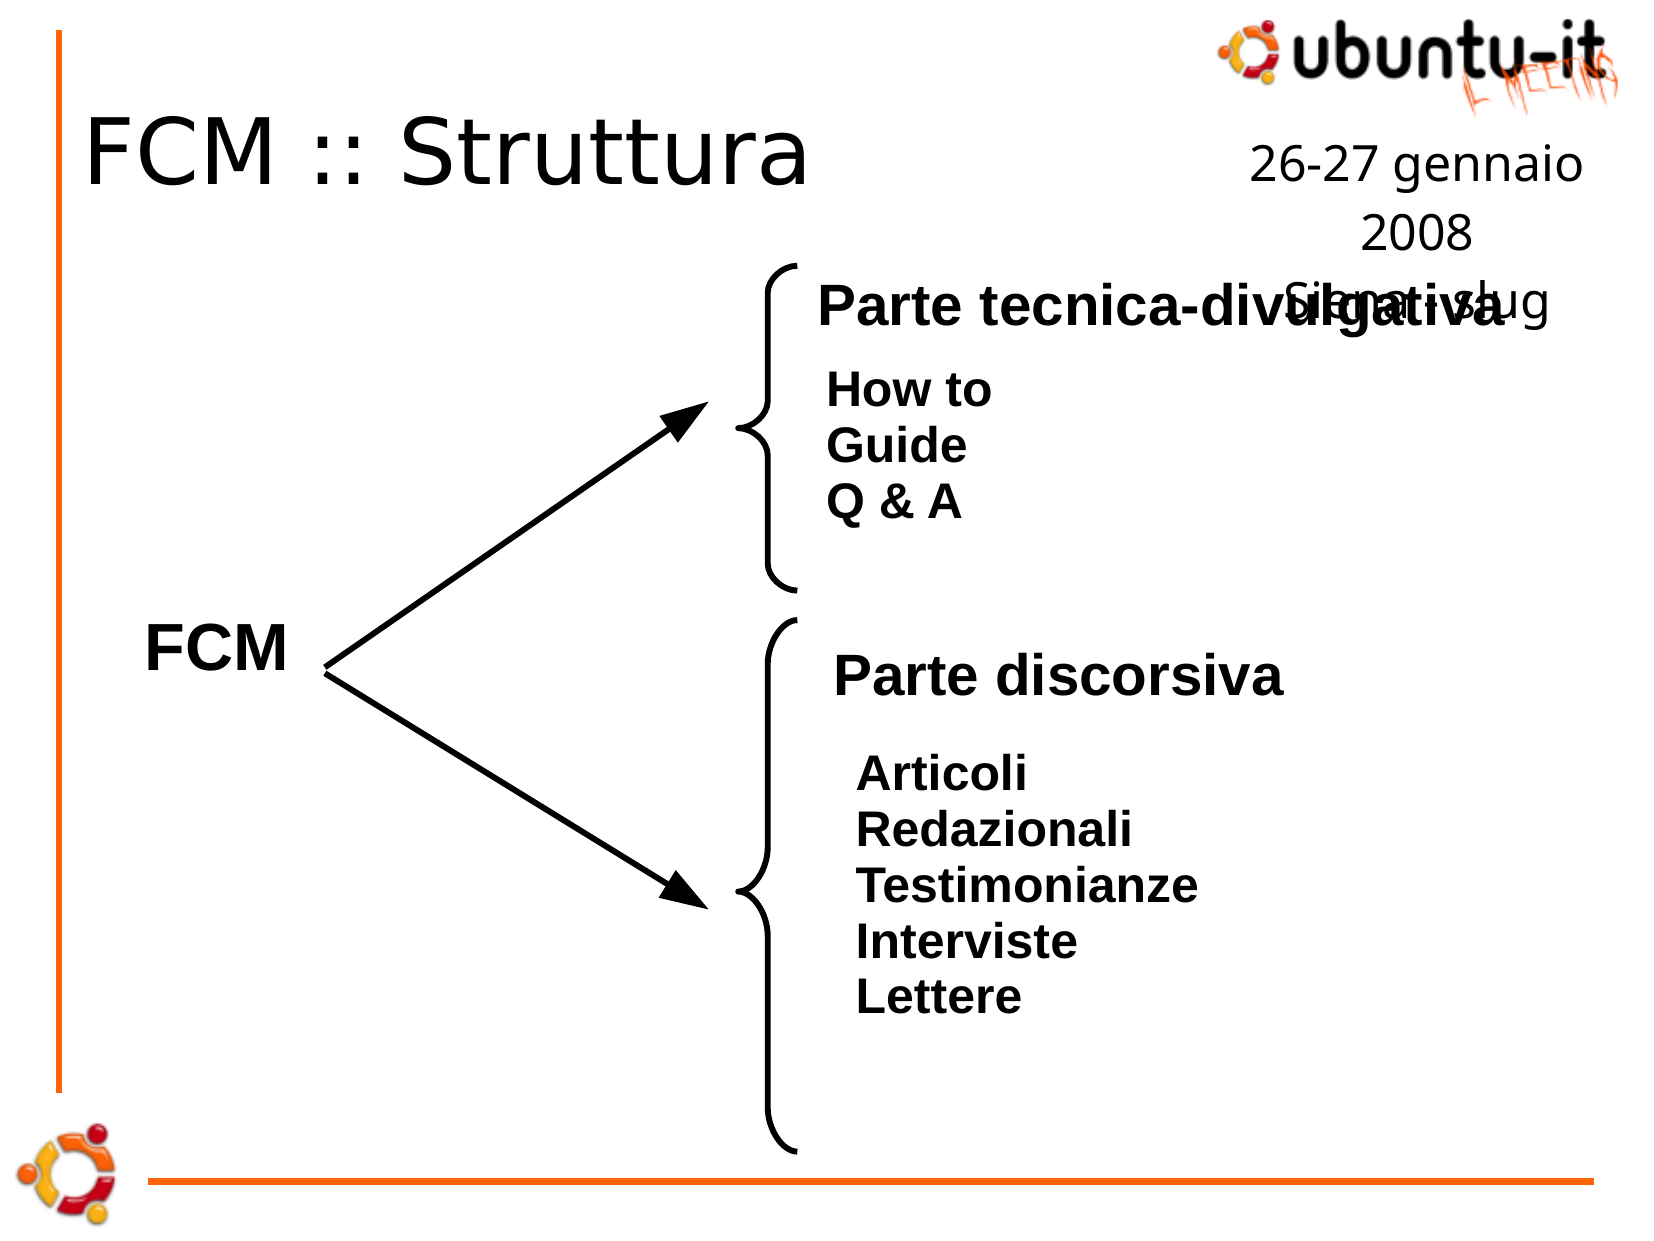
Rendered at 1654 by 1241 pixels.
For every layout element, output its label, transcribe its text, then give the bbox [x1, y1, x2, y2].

picture [14, 1122, 119, 1229]
text_box Parte discorsiva [818, 635, 1300, 739]
title FCM :: Struttura [82, 49, 1571, 257]
text_box Articoli Redazionali Testimonianze Interviste Lettere [826, 738, 1329, 1131]
text_box Parte tecnica-divulgativa [803, 265, 1522, 369]
text_box How to Guide Q & A [797, 354, 1359, 596]
text_box FCM [129, 602, 308, 718]
picture [1210, 19, 1628, 119]
